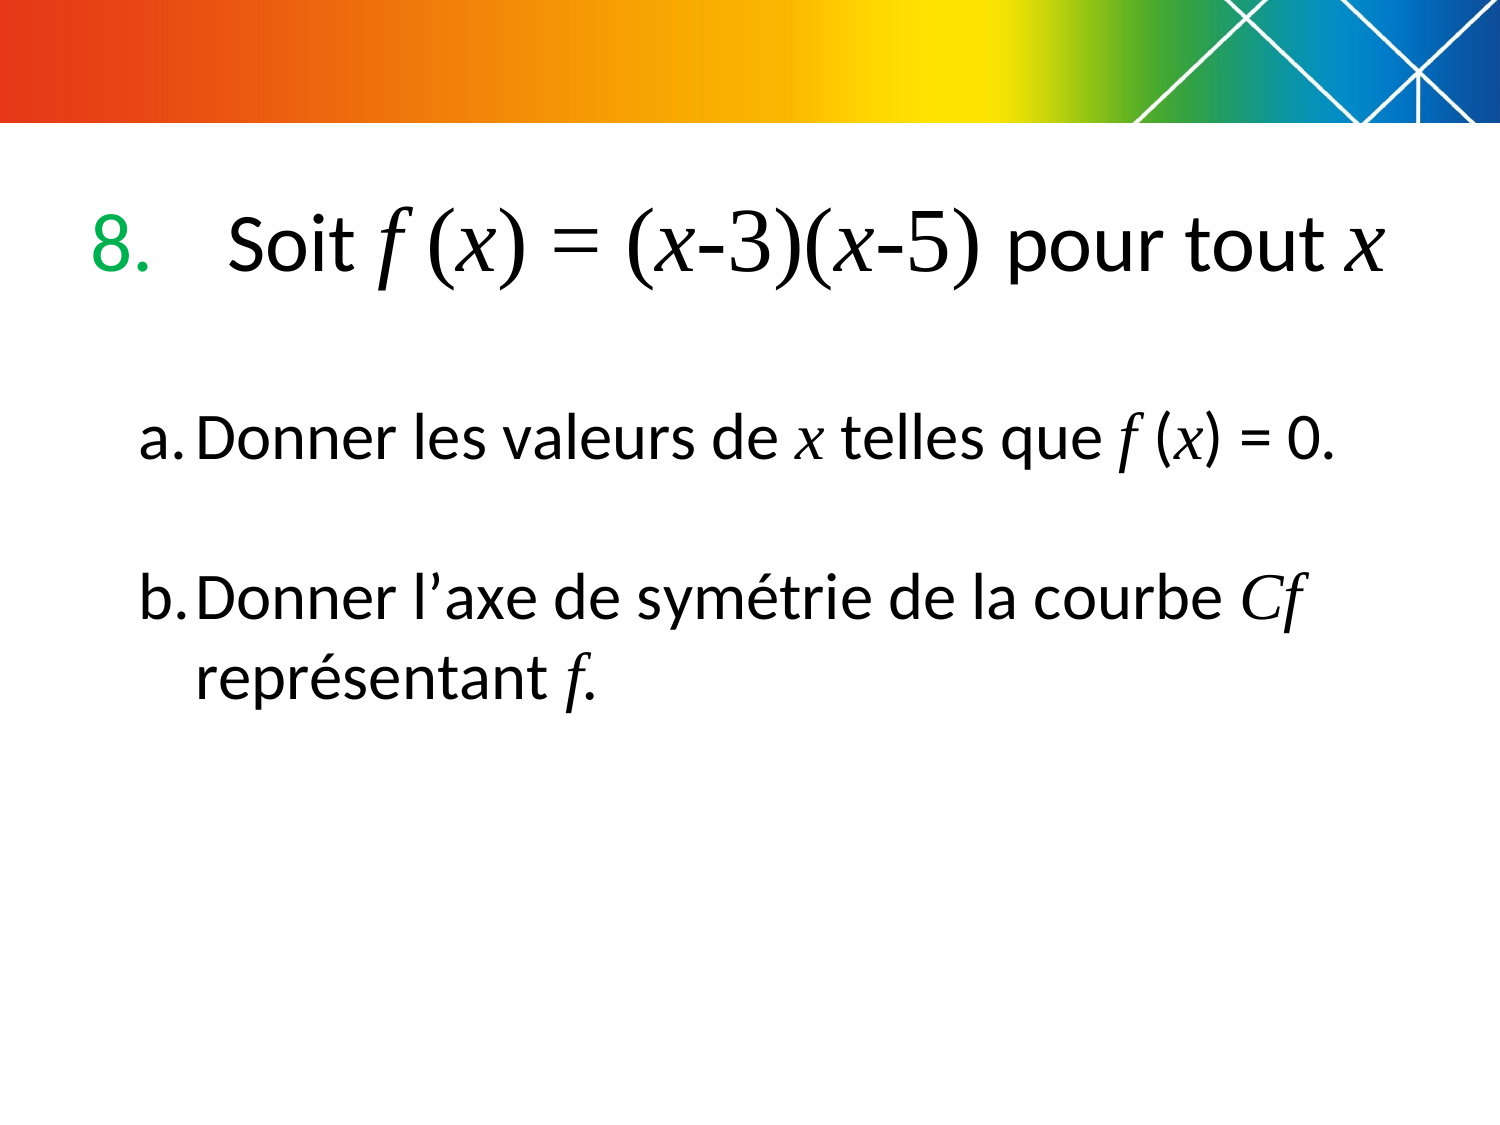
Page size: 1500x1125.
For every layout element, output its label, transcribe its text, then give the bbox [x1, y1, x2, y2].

picture [1340, 0, 1500, 123]
title Soit f (x) = (x-3)(x-5) pour tout x [75, 163, 1426, 305]
picture [0, 0, 1359, 123]
text_box Donner les valeurs de x telles que f (x) = 0. Donner l’axe de symétrie de la courbe Cf représentant f. [123, 385, 1377, 721]
